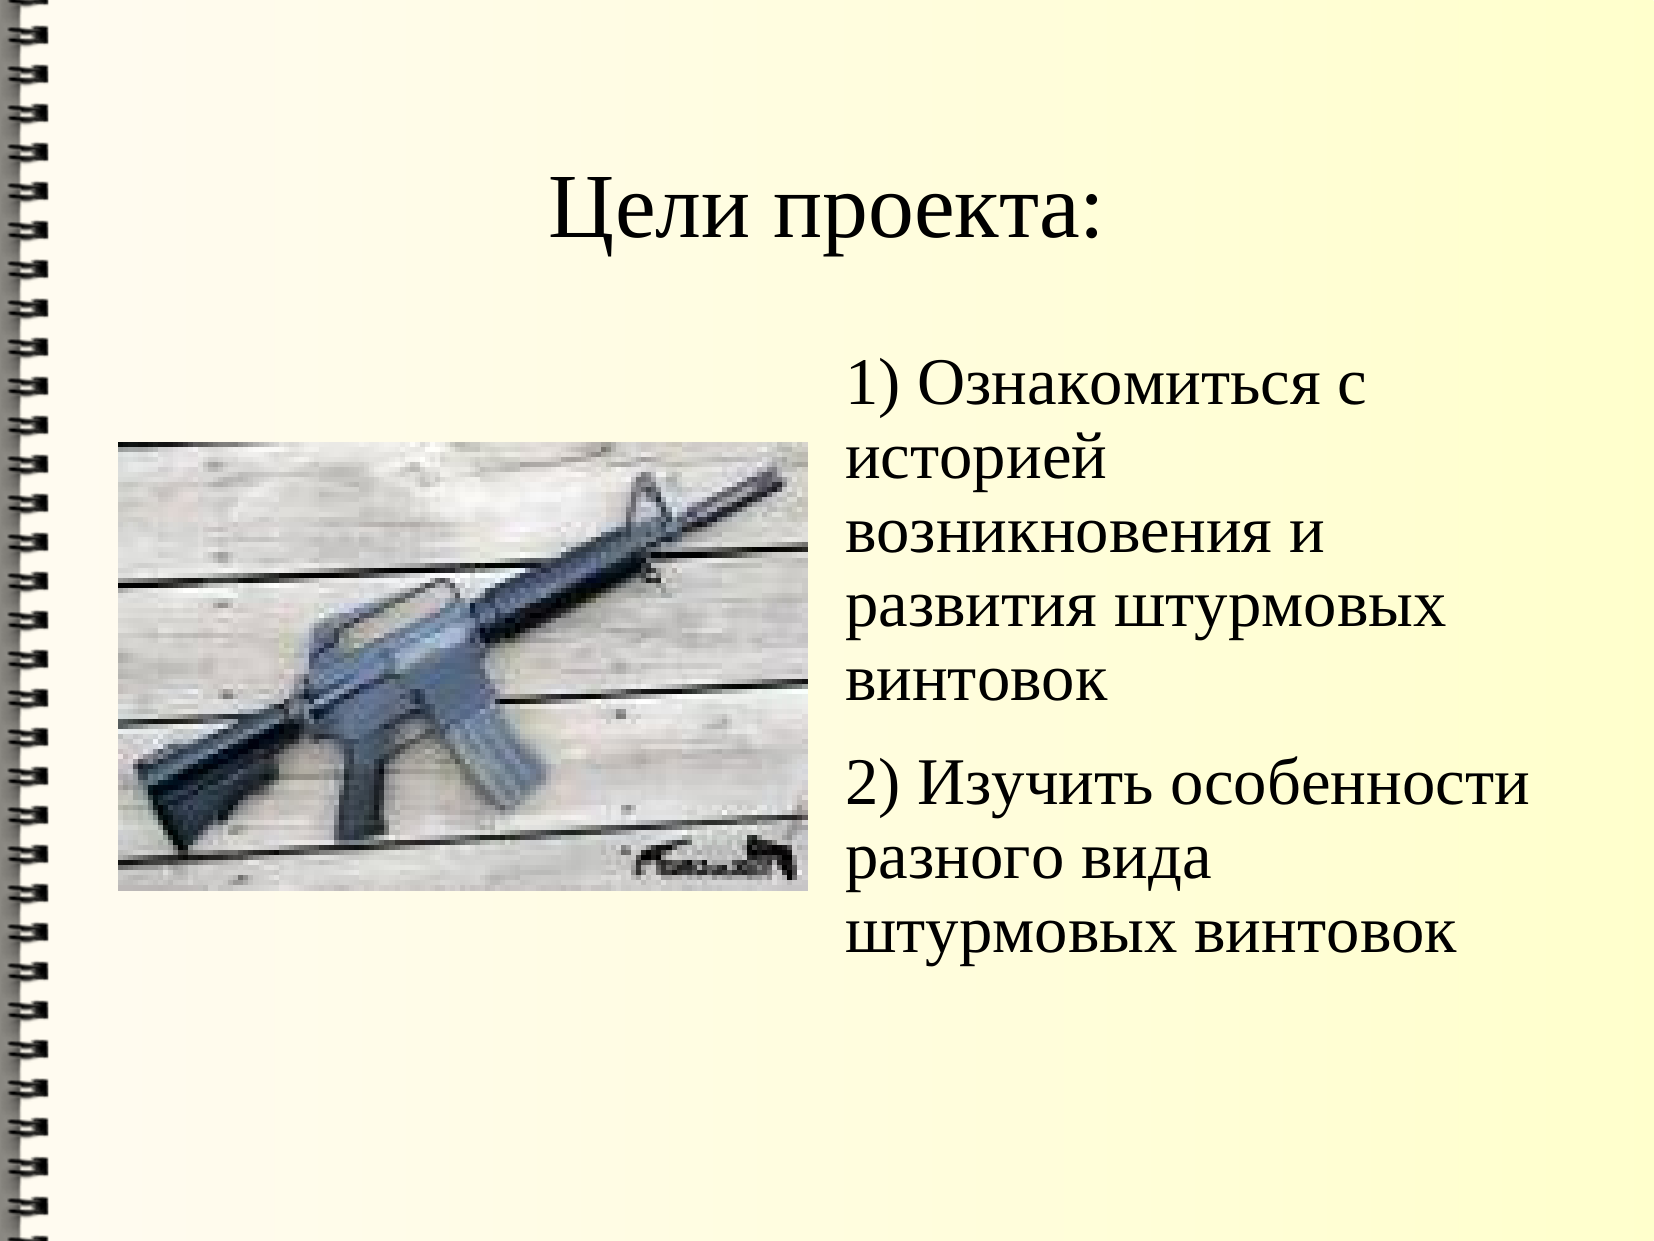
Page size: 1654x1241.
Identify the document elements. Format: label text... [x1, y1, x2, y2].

picture [118, 442, 808, 891]
title Цели проекта: [121, 102, 1534, 311]
list 1) Ознакомиться с историей возникновения и развития штурмовых винтовок 2) Изучить особенности разного вида штурмовых винтовок [844, 344, 1534, 1212]
picture [0, 0, 1654, 1241]
